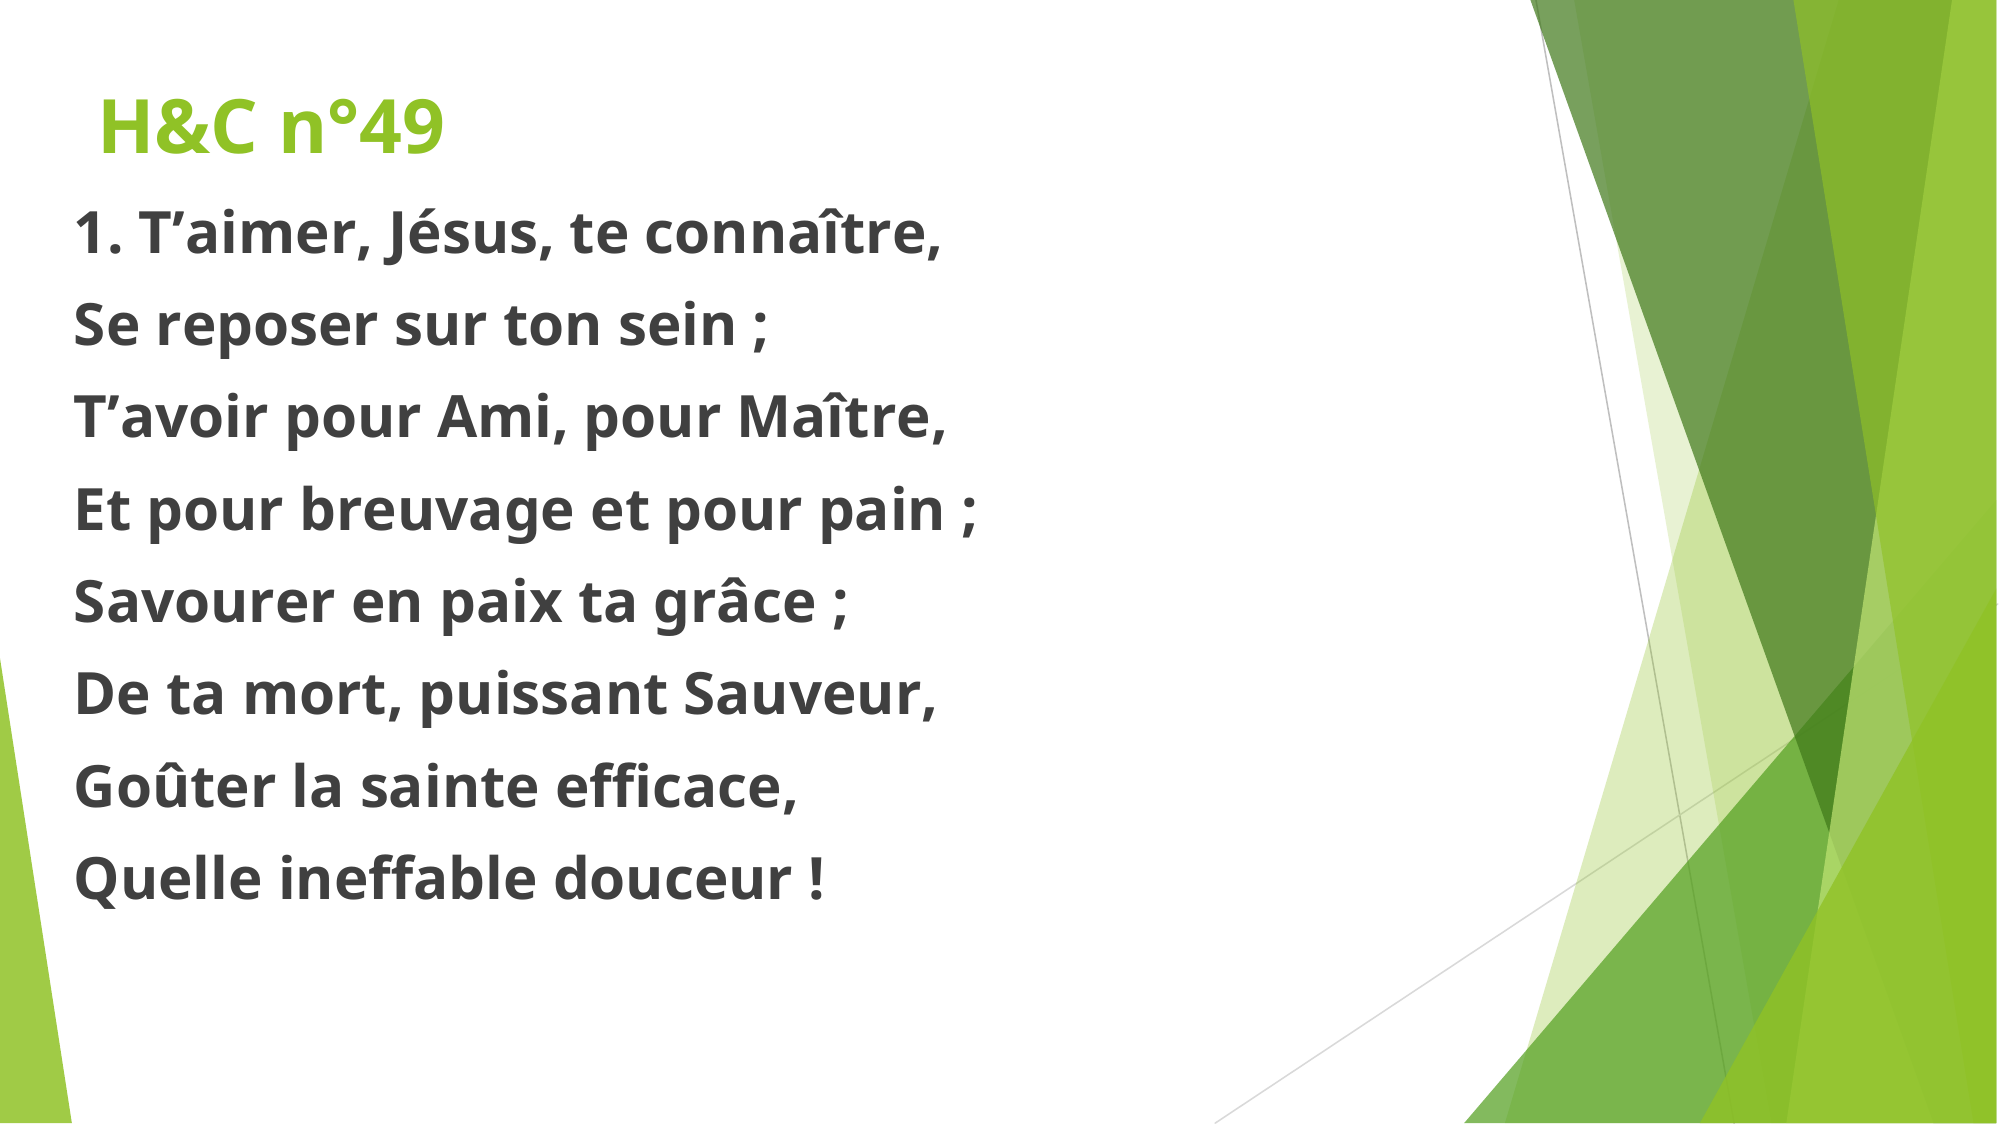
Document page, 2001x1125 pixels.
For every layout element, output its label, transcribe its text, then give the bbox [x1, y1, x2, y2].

text_box H&C n°49 [82, 70, 1522, 177]
text_box 1. T’aimer, Jésus, te connaître, Se reposer sur ton sein ; T’avoir pour Ami, pour Maître, Et pour breuvage et pour pain ; Savourer en paix ta grâce ; De ta mort, puissant Sauveur, Goûter la sainte efficace, Quelle ineffable douceur ! [59, 177, 2001, 1037]
